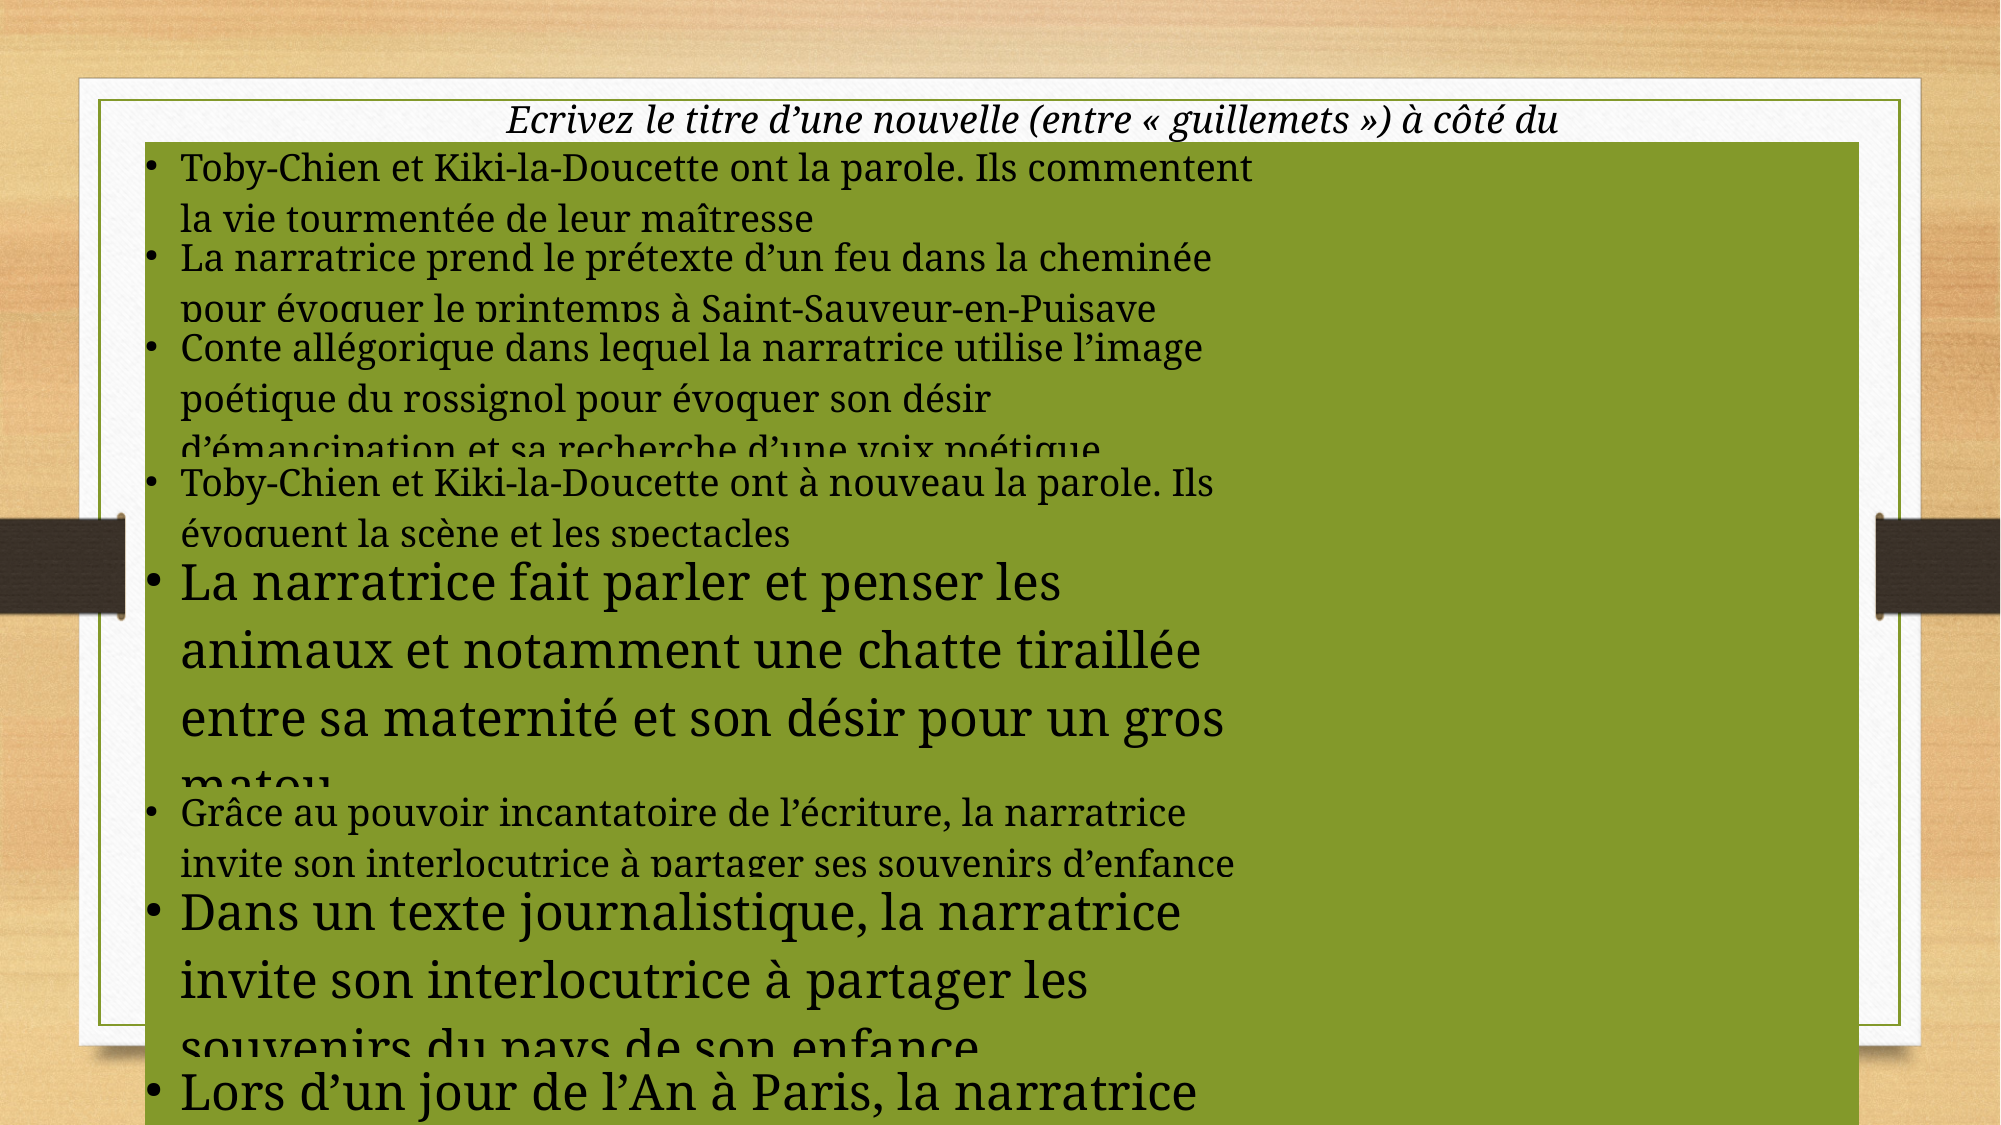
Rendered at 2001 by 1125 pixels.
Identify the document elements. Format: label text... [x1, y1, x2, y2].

table_cell [1259, 232, 1859, 322]
table_cell La narratrice fait parler et penser les animaux et notamment une chatte tiraillée entre sa maternité et son désir pour un gros matou [145, 547, 1259, 787]
table_cell [1259, 547, 1859, 787]
table_cell [1259, 877, 1859, 1057]
table_cell La narratrice prend le prétexte d’un feu dans la cheminée pour évoquer le printemps à Saint-Sauveur-en-Puisaye [145, 232, 1259, 322]
text_box Ecrivez le titre d’une nouvelle (entre « guillemets ») à côté du résumé correspondant [492, 88, 1603, 142]
table_cell Toby-Chien et Kiki-la-Doucette ont à nouveau la parole. Ils évoquent la scène et les spectacles [145, 457, 1259, 547]
table_cell Grâce au pouvoir incantatoire de l’écriture, la narratrice invite son interlocutrice à partager ses souvenirs d’enfance [145, 787, 1259, 877]
table_cell [1259, 787, 1859, 877]
table_cell Conte allégorique dans lequel la narratrice utilise l’image poétique du rossignol pour évoquer son désir d’émancipation et sa recherche d’une voix poétique [145, 322, 1259, 457]
table_cell Dans un texte journalistique, la narratrice invite son interlocutrice à partager les souvenirs du pays de son enfance [145, 877, 1259, 1057]
table_cell [1259, 322, 1859, 457]
table_header [1259, 142, 1859, 232]
table_cell Lors d’un jour de l’An à Paris, la narratrice rêve à son passé et aux fêtes de fin d’année de son enfance [145, 1057, 1259, 1125]
table_cell [1259, 1057, 1859, 1125]
table_cell [1259, 457, 1859, 547]
table_header Toby-Chien et Kiki-la-Doucette ont la parole. Ils commentent la vie tourmentée de leur maîtresse [145, 142, 1259, 232]
